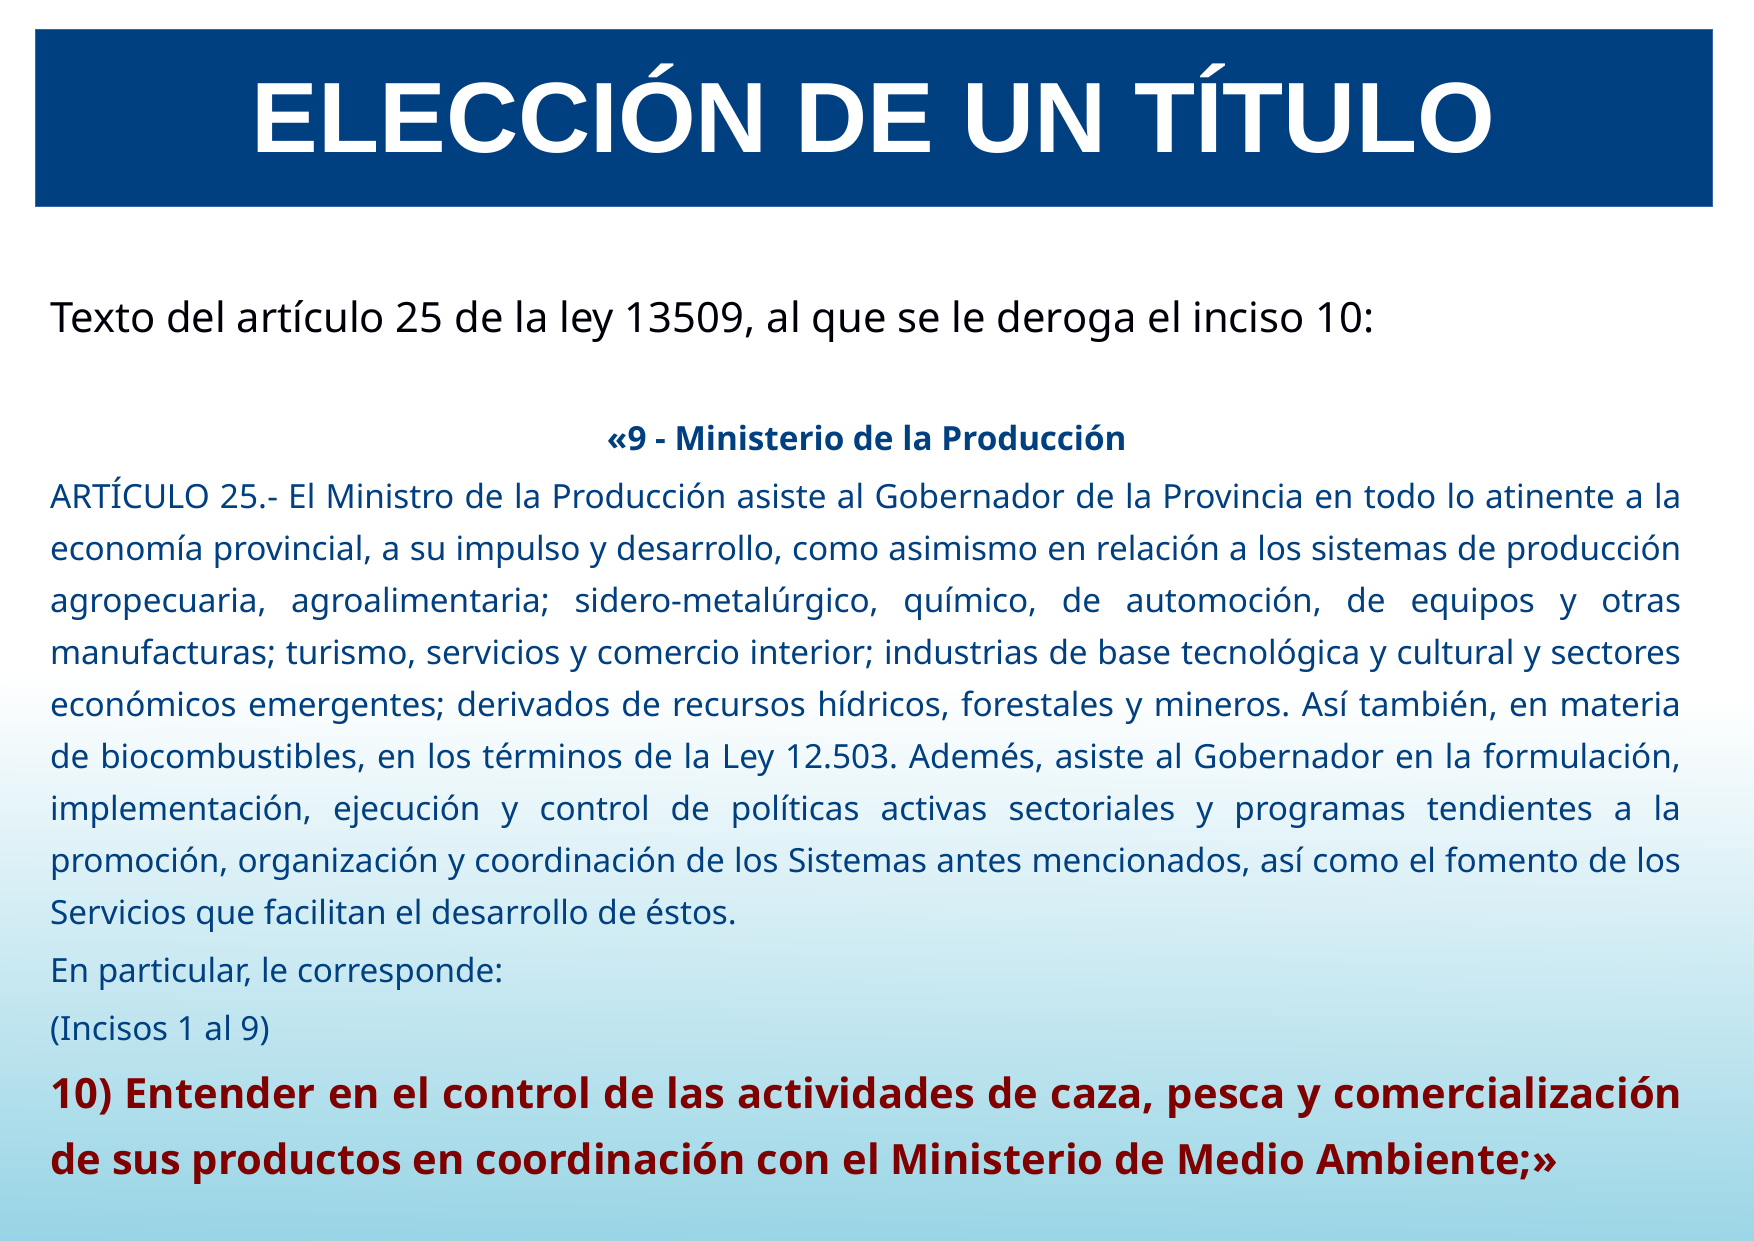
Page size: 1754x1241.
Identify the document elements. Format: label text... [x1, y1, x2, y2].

text_box Texto del artículo 25 de la ley 13509, al que se le deroga el inciso 10: «9 - Ministerio de la Producción ARTÍCULO 25.- El Ministro de la Producción asiste al Gobernador de la Provincia en todo lo atinente a la economía provincial, a su impulso y desarrollo, como asimismo en relación a los sistemas de producción agropecuaria, agroalimentaria; sidero-metalúrgico, químico, de automoción, de equipos y otras manufacturas; turismo, servicios y comercio interior; industrias de base tecnológica y cultural y sectores económicos emergentes; derivados de recursos hídricos, forestales y mineros. Así también, en materia de biocombustibles, en los términos de la Ley 12.503. Ademés, asiste al Gobernador en la formulación, implementación, ejecución y control de políticas activas sectoriales y programas tendientes a la promoción, organización y coordinación de los Sistemas antes mencionados, así como el fomento de los Servicios que facilitan el desarrollo de éstos. En particular, le corresponde: (Incisos 1 al 9) 10) Entender en el control de las actividades de caza, pesca y comercialización de sus productos en coordinación con el Ministerio de Medio Ambiente;» [35, 271, 1713, 1205]
text_box ELECCIÓN DE UN TÍTULO [35, 29, 1713, 207]
